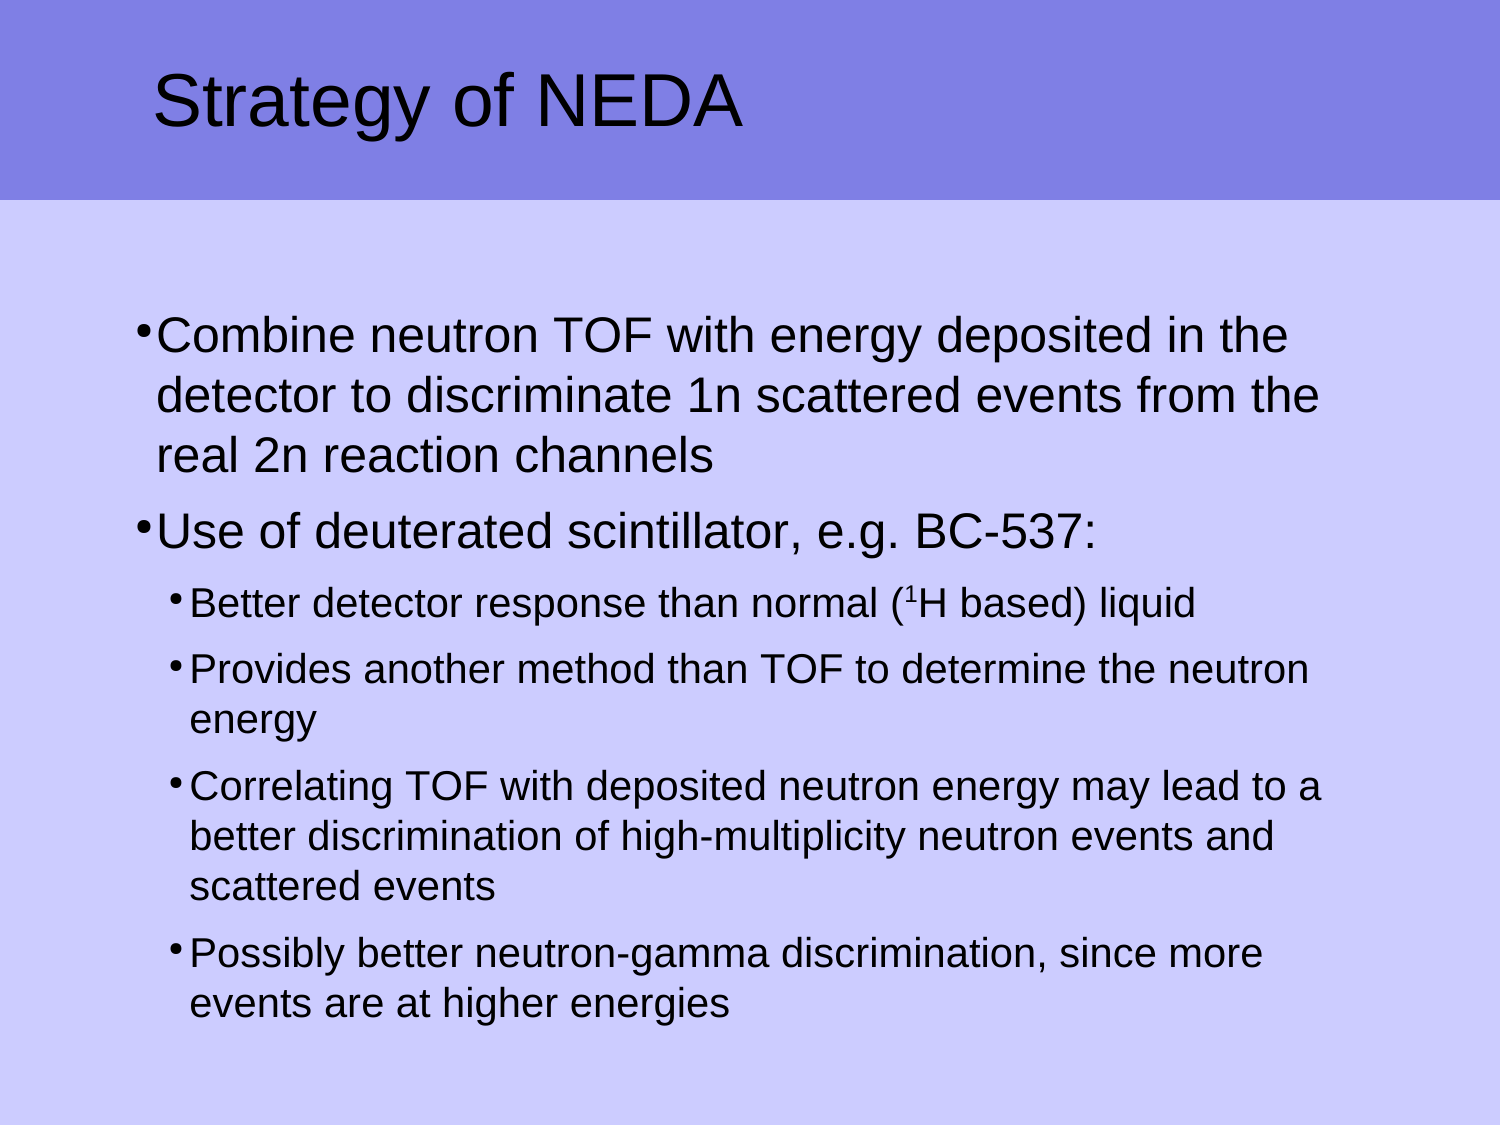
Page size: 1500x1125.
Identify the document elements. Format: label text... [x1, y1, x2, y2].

title Strategy of NEDA [137, 24, 1413, 176]
text_box Combine neutron TOF with energy deposited in the detector to discriminate 1n scattered events from the real 2n reaction channels Use of deuterated scintillator, e.g. BC-537: Better detector response than normal (1H based) liquid Provides another method than TOF to determine the neutron energy Correlating TOF with deposited neutron energy may lead to a better discrimination of high-multiplicity neutron events and scattered events Possibly better neutron-gamma discrimination, since more events are at higher energies [120, 294, 1359, 1034]
